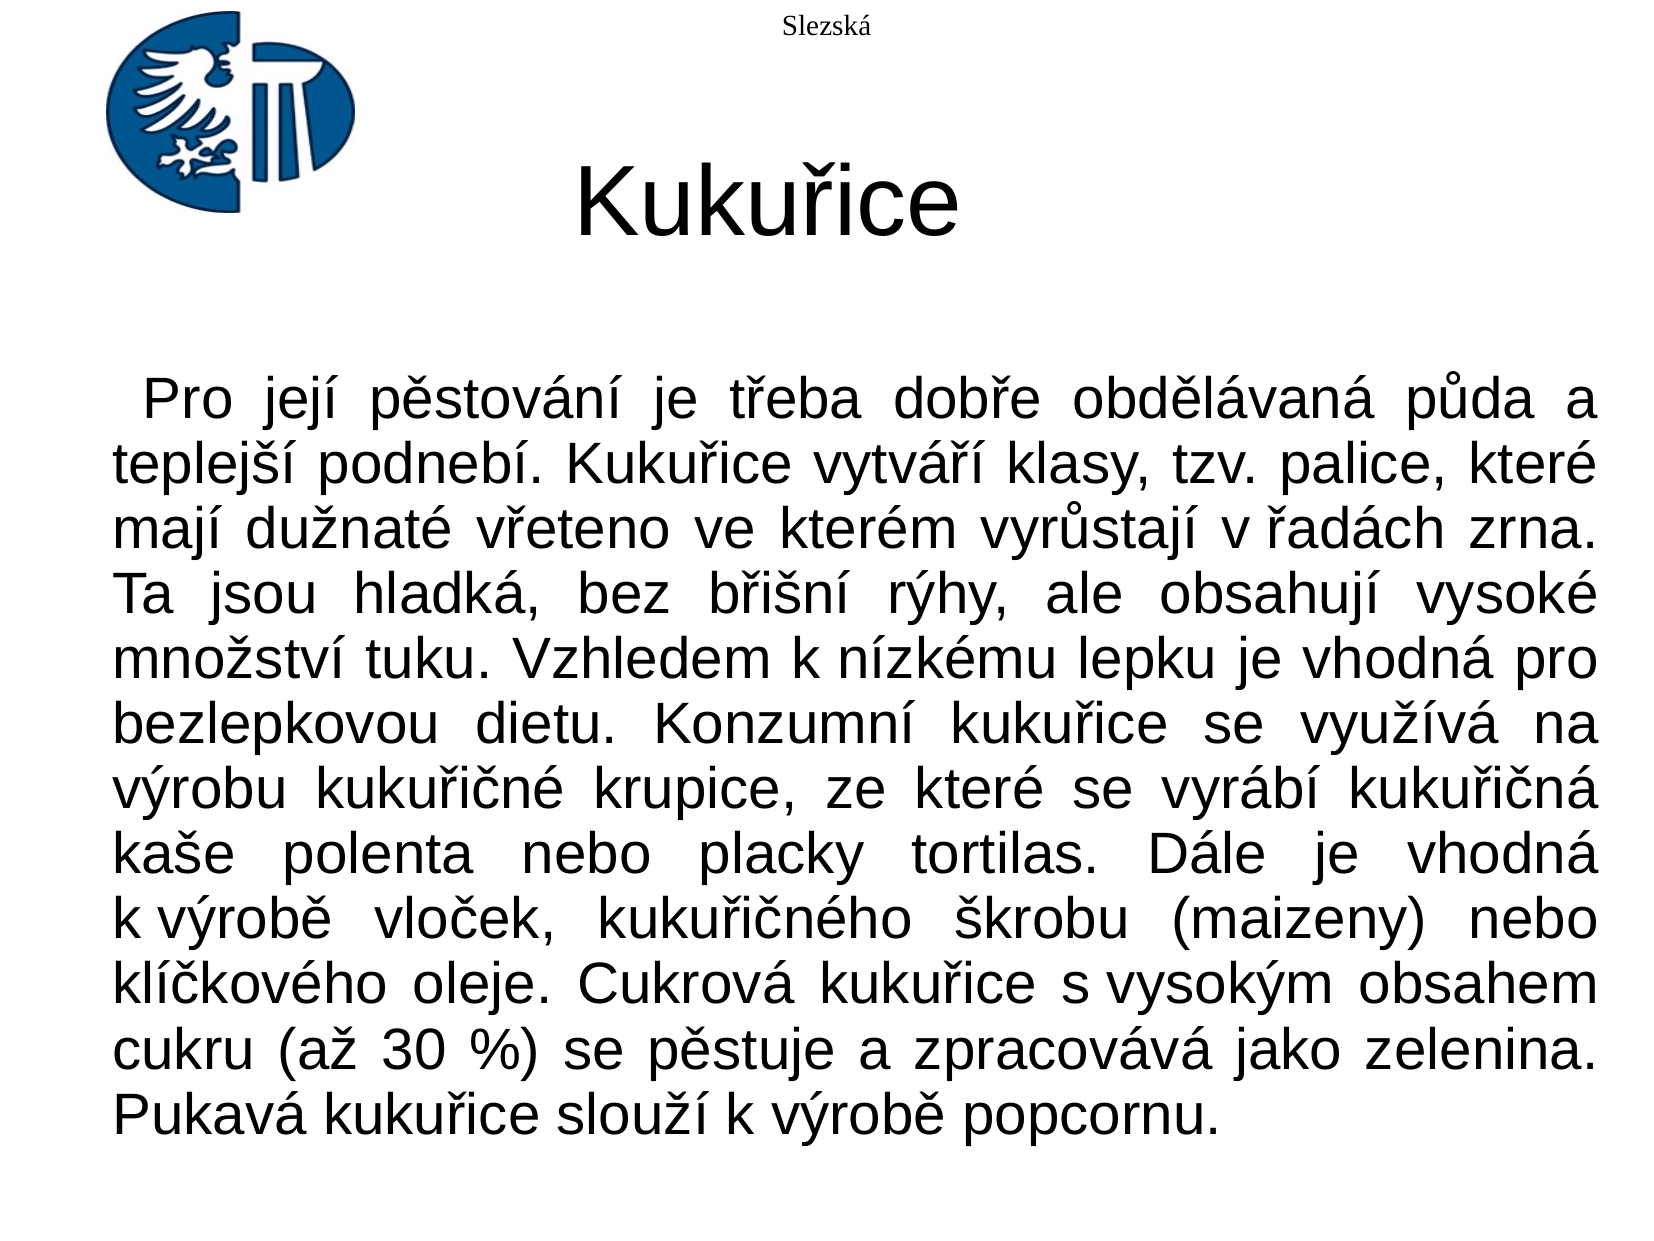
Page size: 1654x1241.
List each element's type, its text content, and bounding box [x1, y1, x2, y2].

picture [106, 11, 355, 35]
list Pro její pěstování je třeba dobře obdělávaná půda a teplejší podnebí. Kukuřice vytváří klasy, tzv. palice, které mají dužnaté vřeteno ve kterém vyrůstají v řadách zrna. Ta jsou hladká, bez břišní rýhy, ale obsahují vysoké množství tuku. Vzhledem k nízkému lepku je vhodná pro bezlepkovou dietu. Konzumní kukuřice se využívá na výrobu kukuřičné krupice, ze které se vyrábí kukuřičná kaše polenta nebo placky tortilas. Dále je vhodná k výrobě vloček, kukuřičného škrobu (maizeny) nebo klíčkového oleje. Cukrová kukuřice s vysokým obsahem cukru (až 30 %) se pěstuje a zpracovává jako zelenina. Pukavá kukuřice slouží k výrobě popcornu. [112, 366, 1601, 1241]
title Kukuřice [23, 35, 1512, 367]
